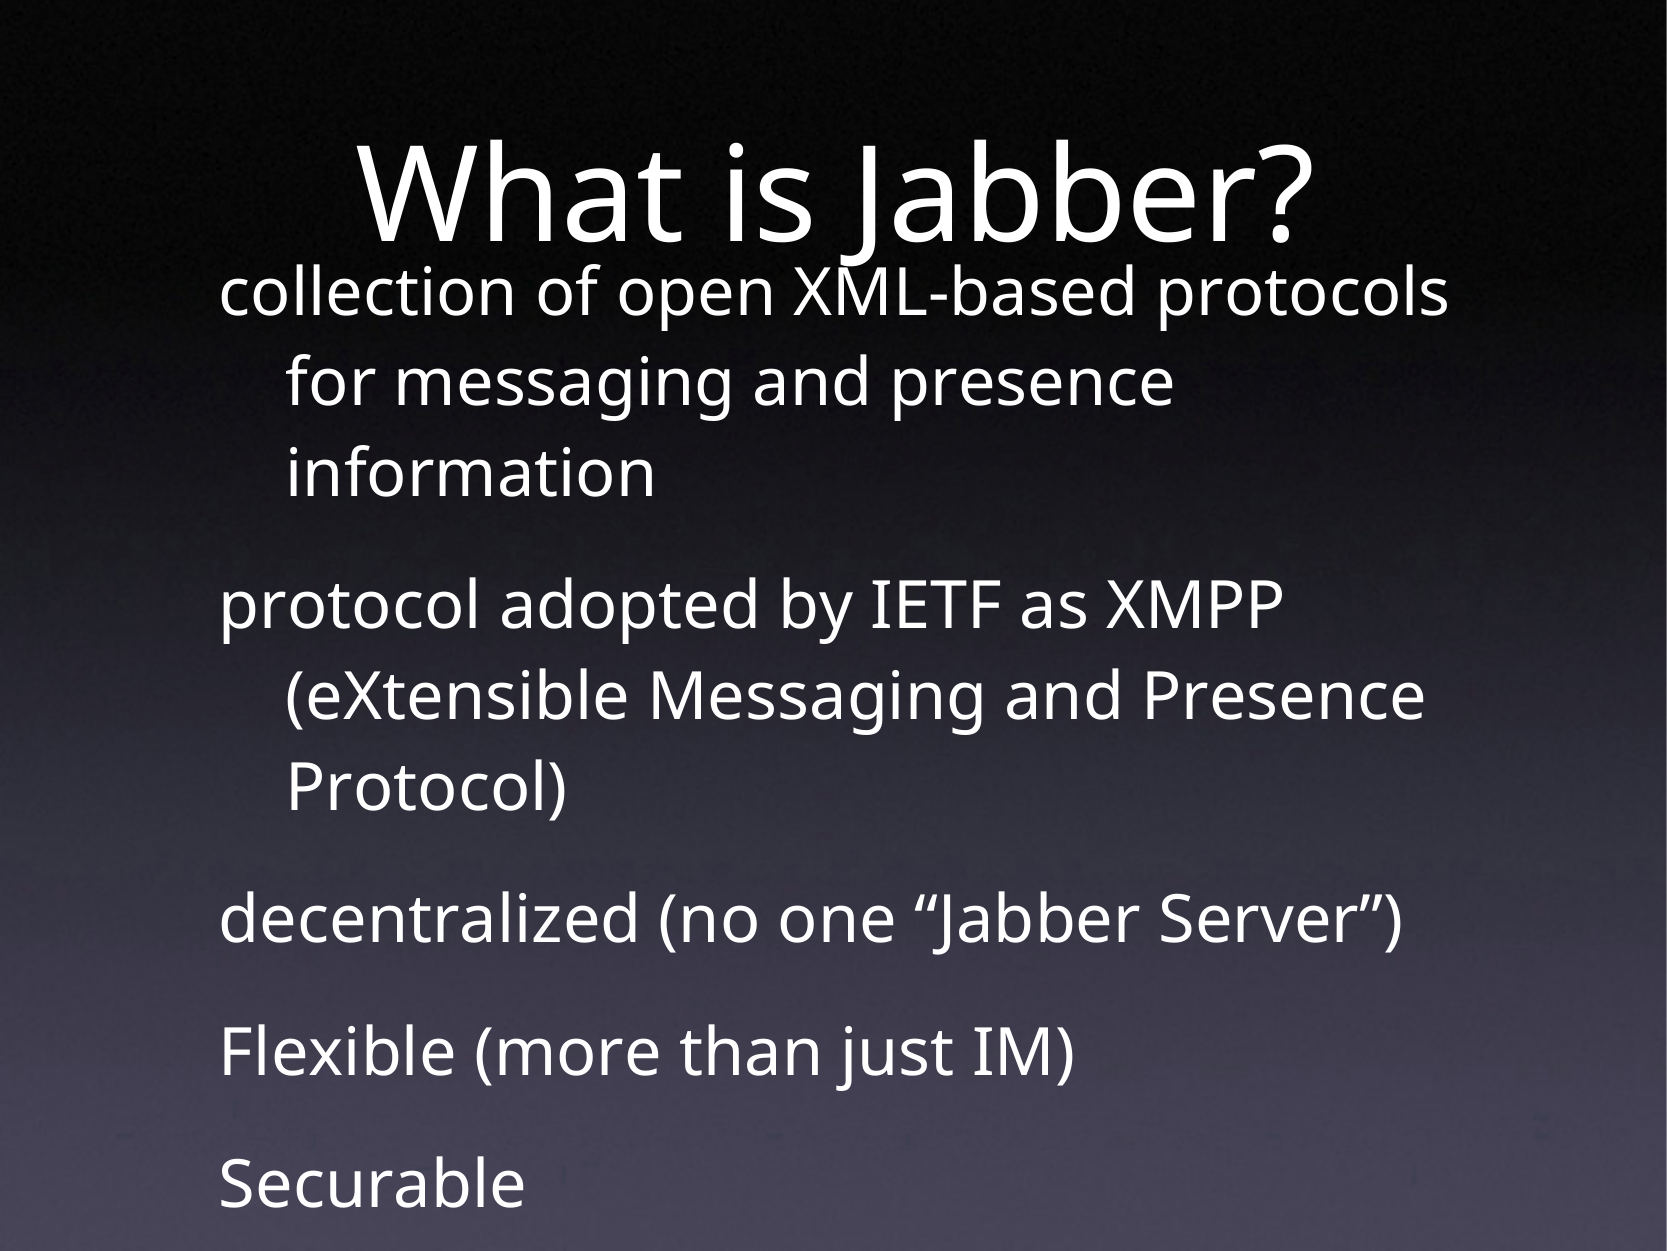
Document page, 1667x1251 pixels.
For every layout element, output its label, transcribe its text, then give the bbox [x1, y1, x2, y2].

list collection of open XML-based protocols for messaging and presence information protocol adopted by IETF as XMPP (eXtensible Messaging and Presence Protocol) decentralized (no one “Jabber Server”) Flexible (more than just IM) Securable [162, 247, 1505, 1224]
picture [0, 0, 1667, 1251]
title What is Jabber? [162, 33, 1505, 247]
